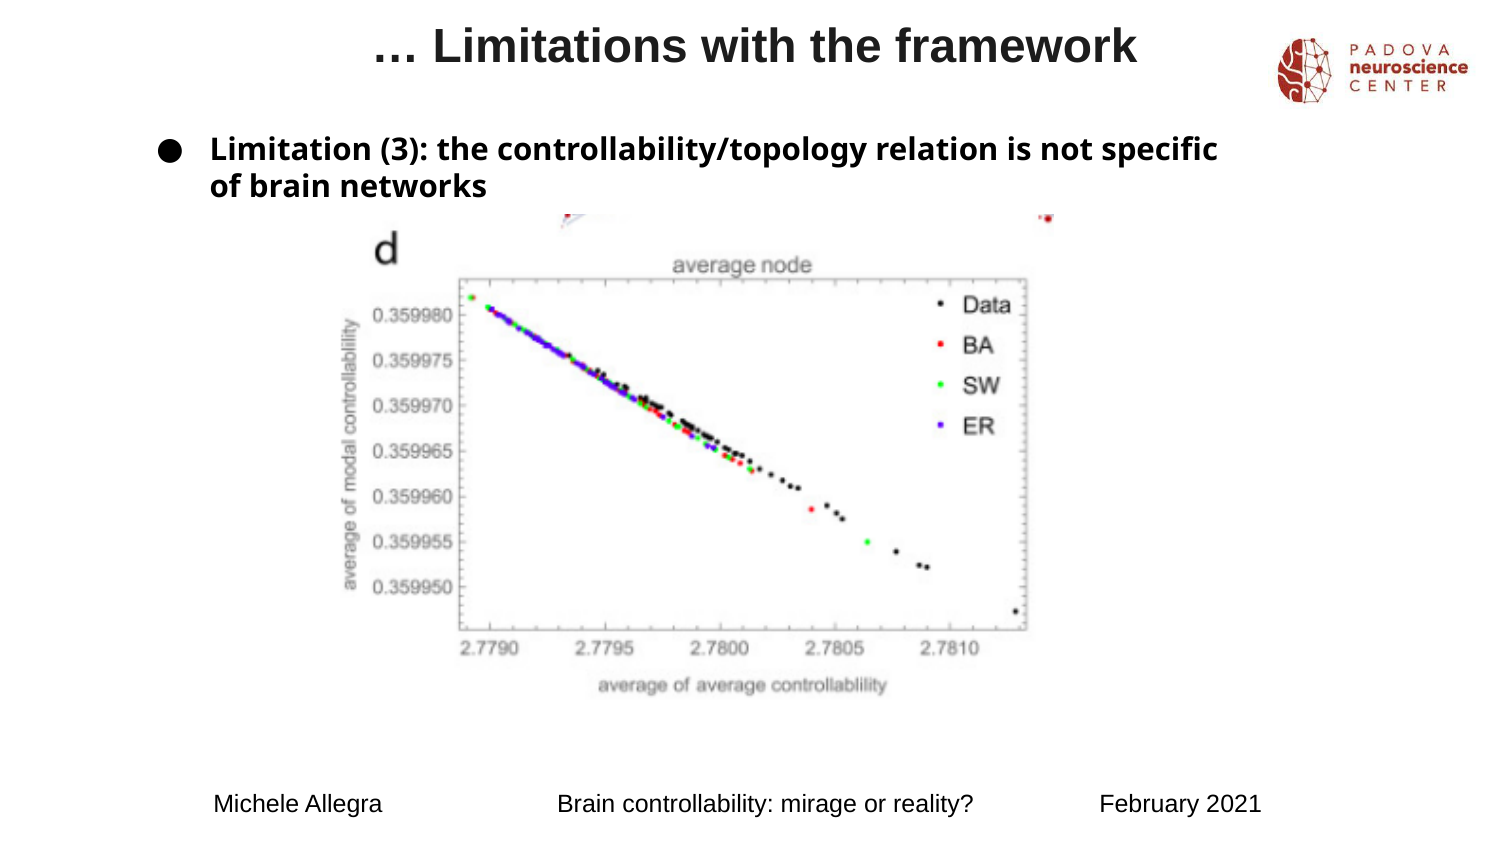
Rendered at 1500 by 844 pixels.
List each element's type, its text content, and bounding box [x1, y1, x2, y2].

text_box Michele Allegra Brain controllability: mirage or reality? February 2021 [64, 776, 1415, 828]
text_box … Limitations with the framework [74, 0, 1436, 95]
text_box Limitation (3): the controllability/topology relation is not specific of brain networks [119, 95, 1251, 749]
picture [1268, 10, 1476, 123]
picture [317, 214, 1054, 717]
